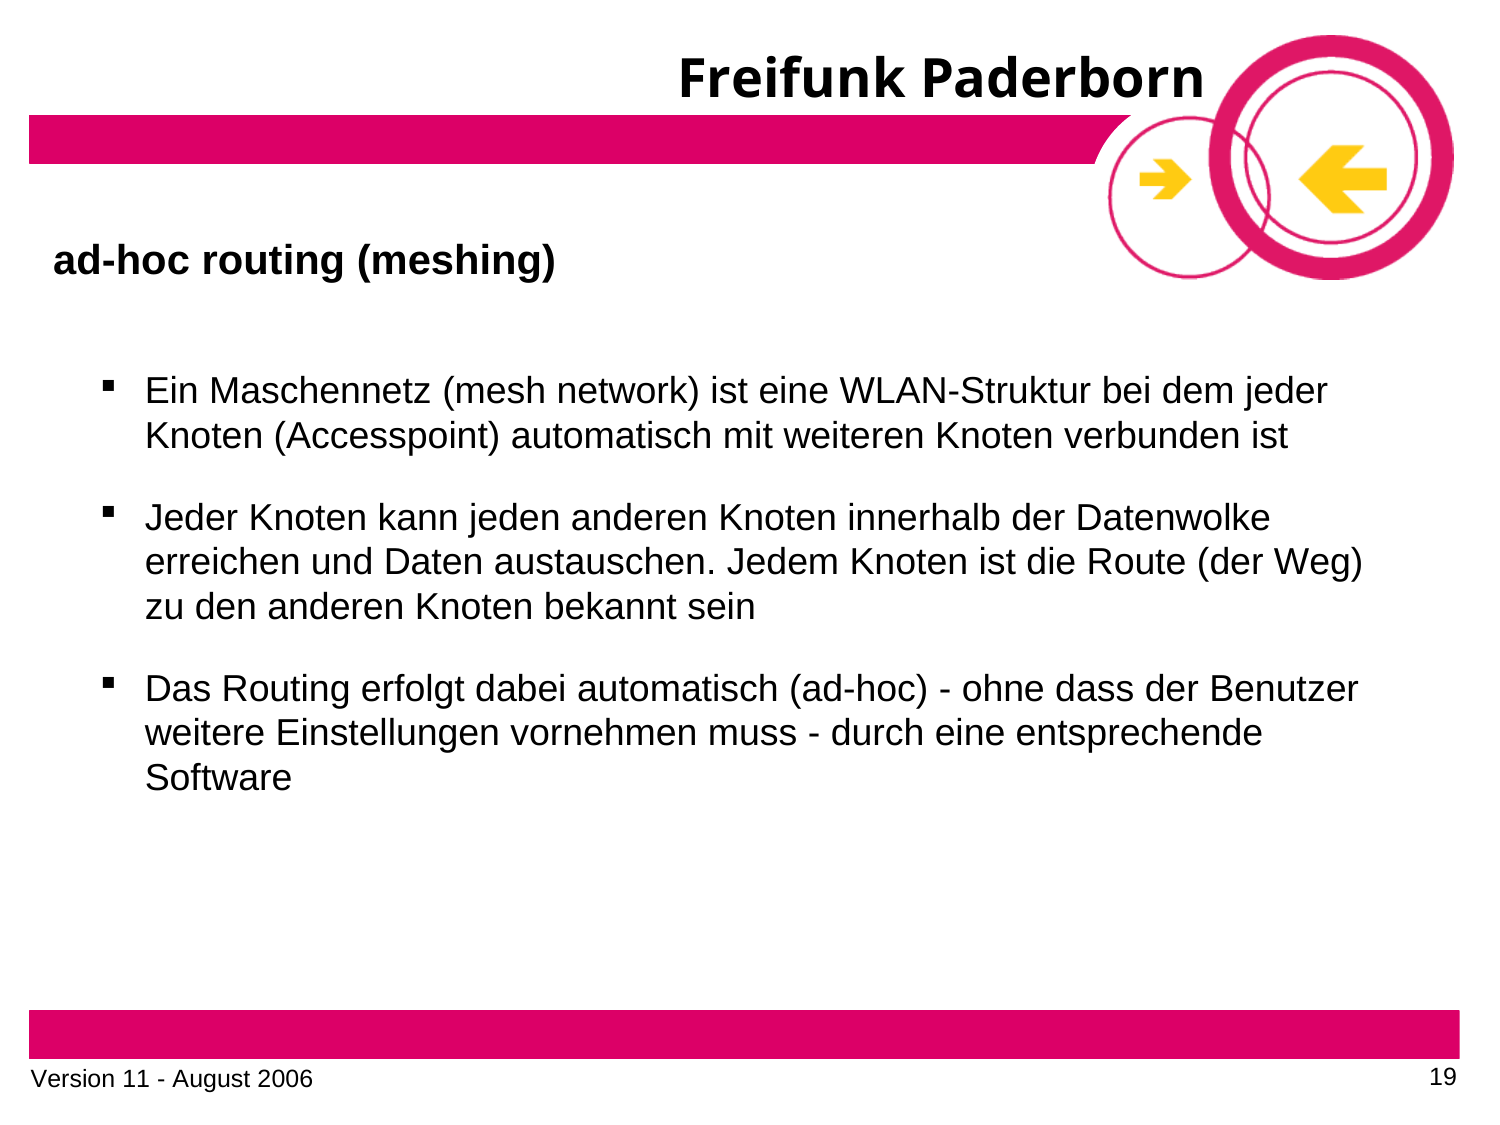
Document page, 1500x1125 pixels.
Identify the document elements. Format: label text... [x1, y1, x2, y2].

text_box ad-hoc routing (meshing) [53, 233, 1046, 313]
picture [1107, 35, 1454, 280]
text_box Ein Maschennetz (mesh network) ist eine WLAN-Struktur bei dem jeder Knoten (Accesspoint) automatisch mit weiteren Knoten verbunden ist Jeder Knoten kann jeden anderen Knoten innerhalb der Datenwolke erreichen und Daten austauschen. Jedem Knoten ist die Route (der Weg) zu den anderen Knoten bekannt sein Das Routing erfolgt dabei automatisch (ad-hoc) - ohne dass der Benutzer weitere Einstellungen vornehmen muss - durch eine entsprechende Software [70, 366, 1411, 1111]
